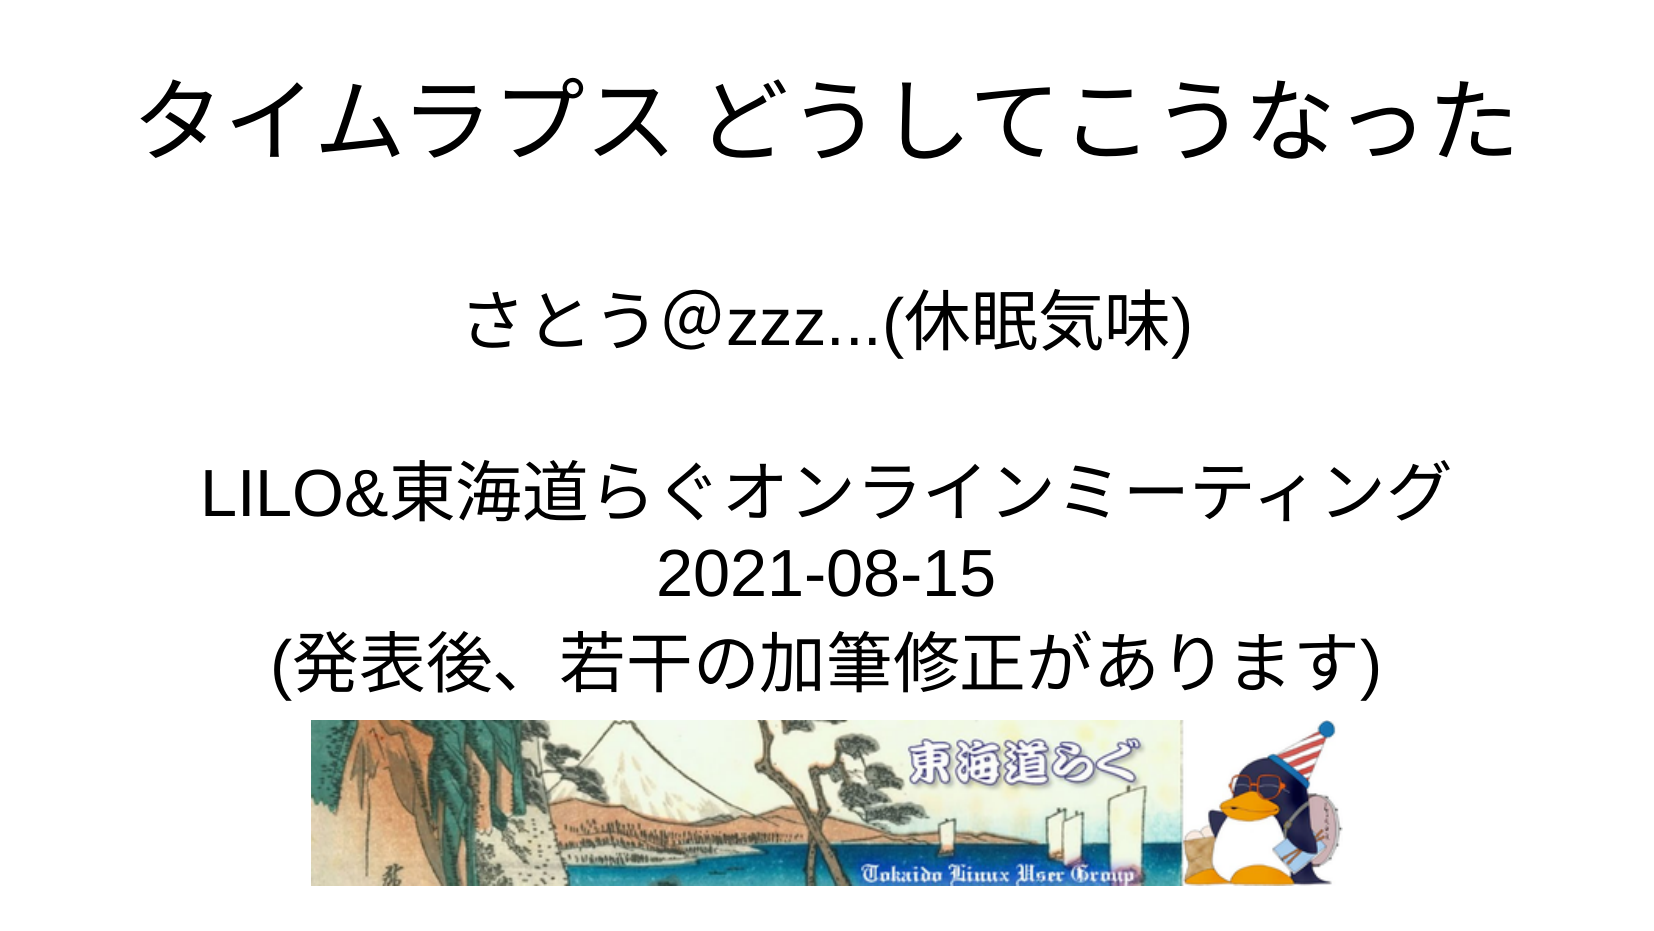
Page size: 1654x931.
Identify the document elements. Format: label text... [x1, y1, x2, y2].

title タイムラプス どうしてこうなった [82, 37, 1571, 193]
picture [311, 720, 1343, 886]
subtitle さとう＠zzz...(休眠気味) LILO&東海道らぐオンラインミーティング 2021-08-15 (発表後、若干の加筆修正があります) [82, 217, 1571, 758]
